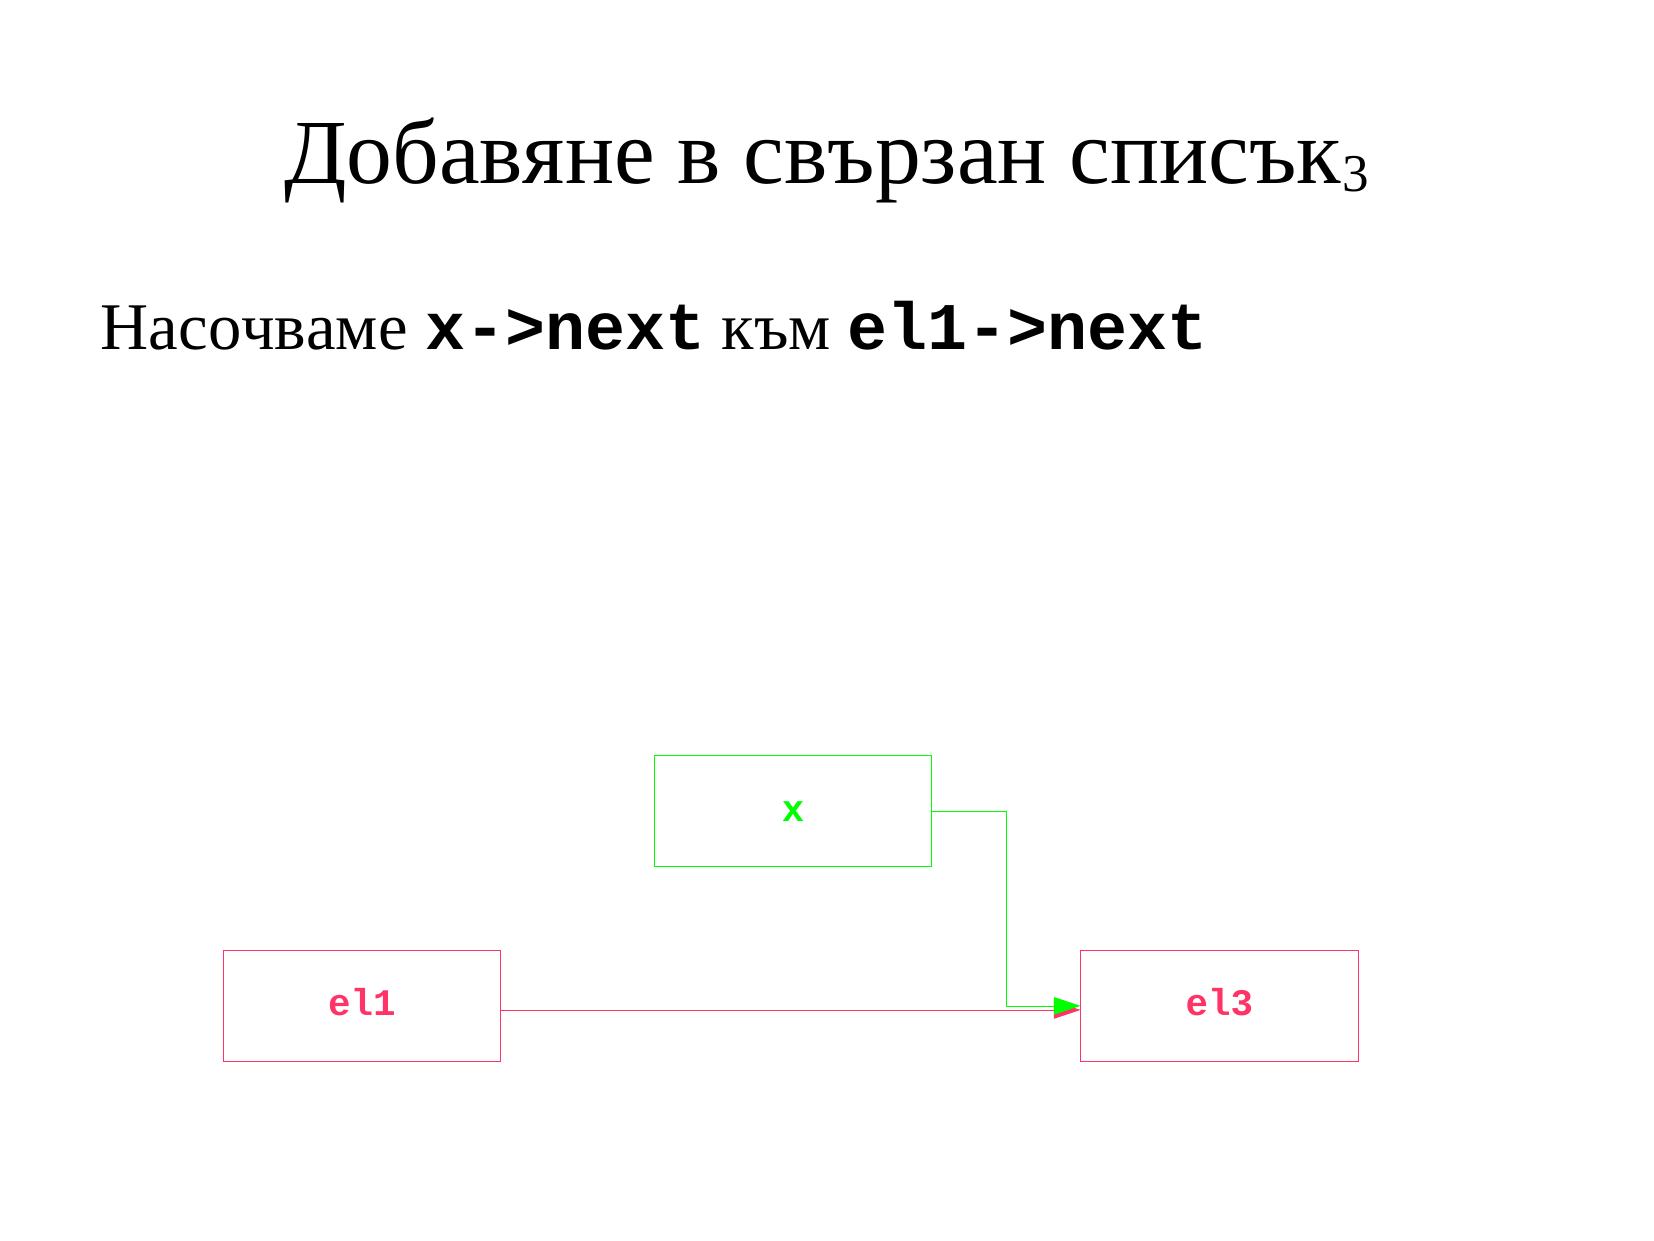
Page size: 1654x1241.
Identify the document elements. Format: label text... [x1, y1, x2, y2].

text_box x [654, 755, 932, 867]
list Насочваме x->next към el1->next [82, 290, 1571, 1109]
title Добавяне в свързан списък3 [82, 49, 1571, 257]
